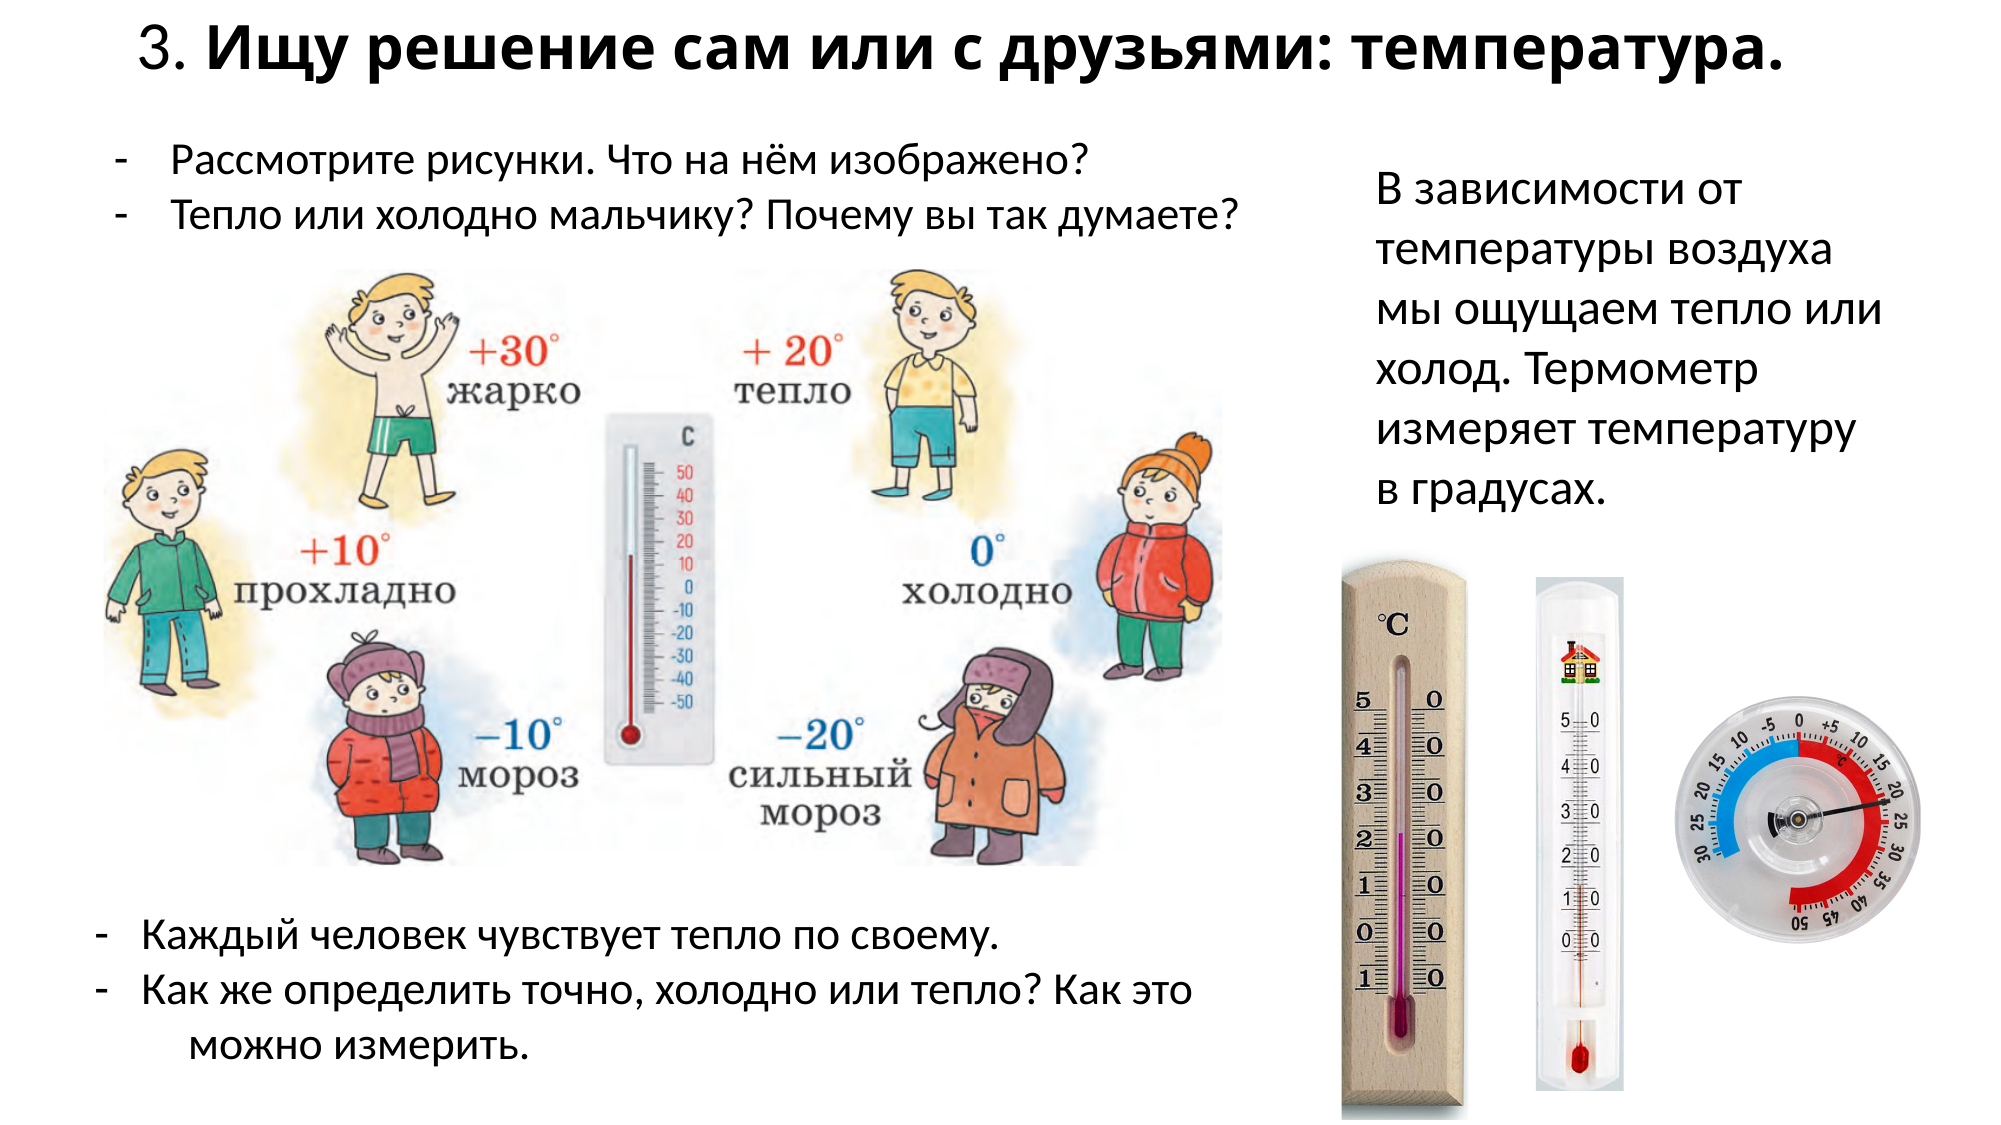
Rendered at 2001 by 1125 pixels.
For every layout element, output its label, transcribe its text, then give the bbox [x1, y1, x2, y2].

text_box 3. Ищу решение сам или с друзьями: температура. [121, 9, 1847, 96]
picture [1674, 696, 1921, 944]
picture [1341, 548, 1469, 1120]
text_box Рассмотрите рисунки. Что на нём изображено? Тепло или холодно мальчику? Почему вы так думаете? [99, 121, 1389, 246]
text_box В зависимости от температуры воздуха мы ощущаем тепло или холод. Термометр измеряет температуру в градусах. [1361, 147, 1901, 522]
text_box Каждый человек чувствует тепло по своему. Как же определить точно, холодно или тепло? Как это можно измерить. [79, 896, 1279, 1076]
picture [79, 240, 1279, 885]
picture [1535, 577, 1624, 1091]
